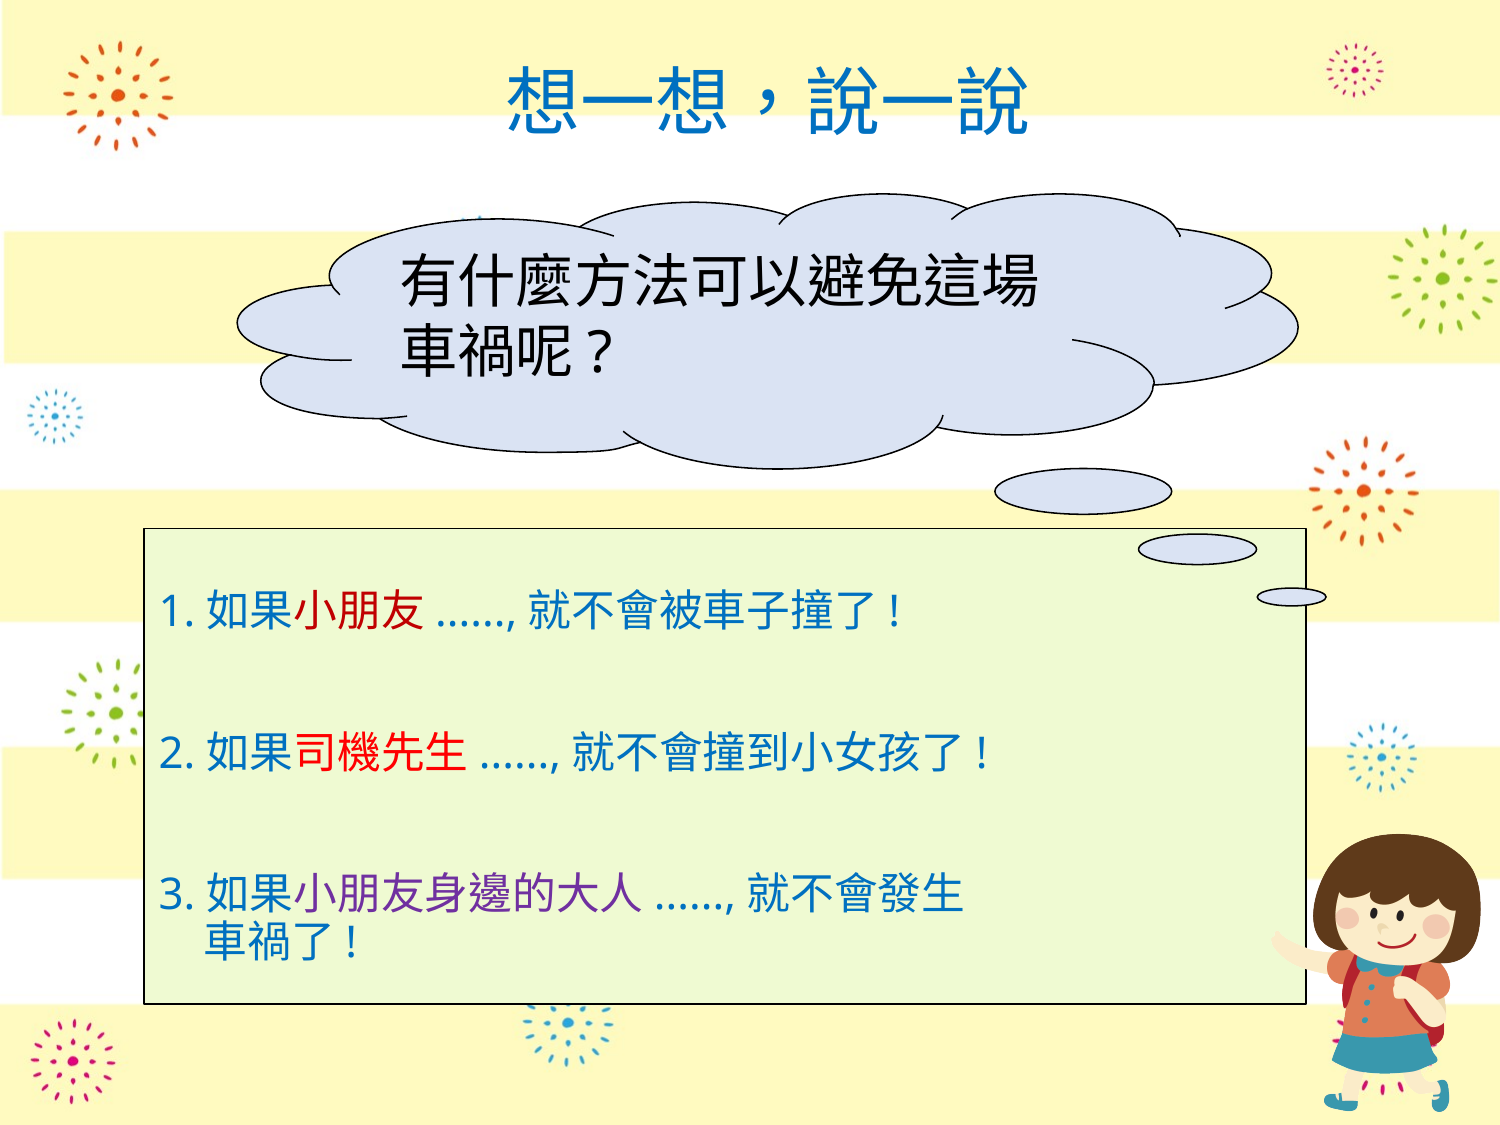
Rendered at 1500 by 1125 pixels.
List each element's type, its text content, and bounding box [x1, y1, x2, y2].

title 想一想，說一說 [289, 48, 1247, 162]
text_box 有什麼方法可以避免這場車禍呢? [237, 193, 1299, 470]
text_box 有什麼方法可以避免這場車禍呢? [1138, 534, 1257, 565]
text_box 有什麼方法可以避免這場車禍呢? [1257, 588, 1327, 606]
text_box 有什麼方法可以避免這場車禍呢? [994, 468, 1172, 515]
picture [0, 0, 1500, 1125]
list 1.如果小朋友......,就不會被車子撞了! 2.如果司機先生......,就不會撞到小女孩了! 3.如果小朋友身邊的大人......,就不會發生 車禍了! [143, 528, 1306, 1005]
